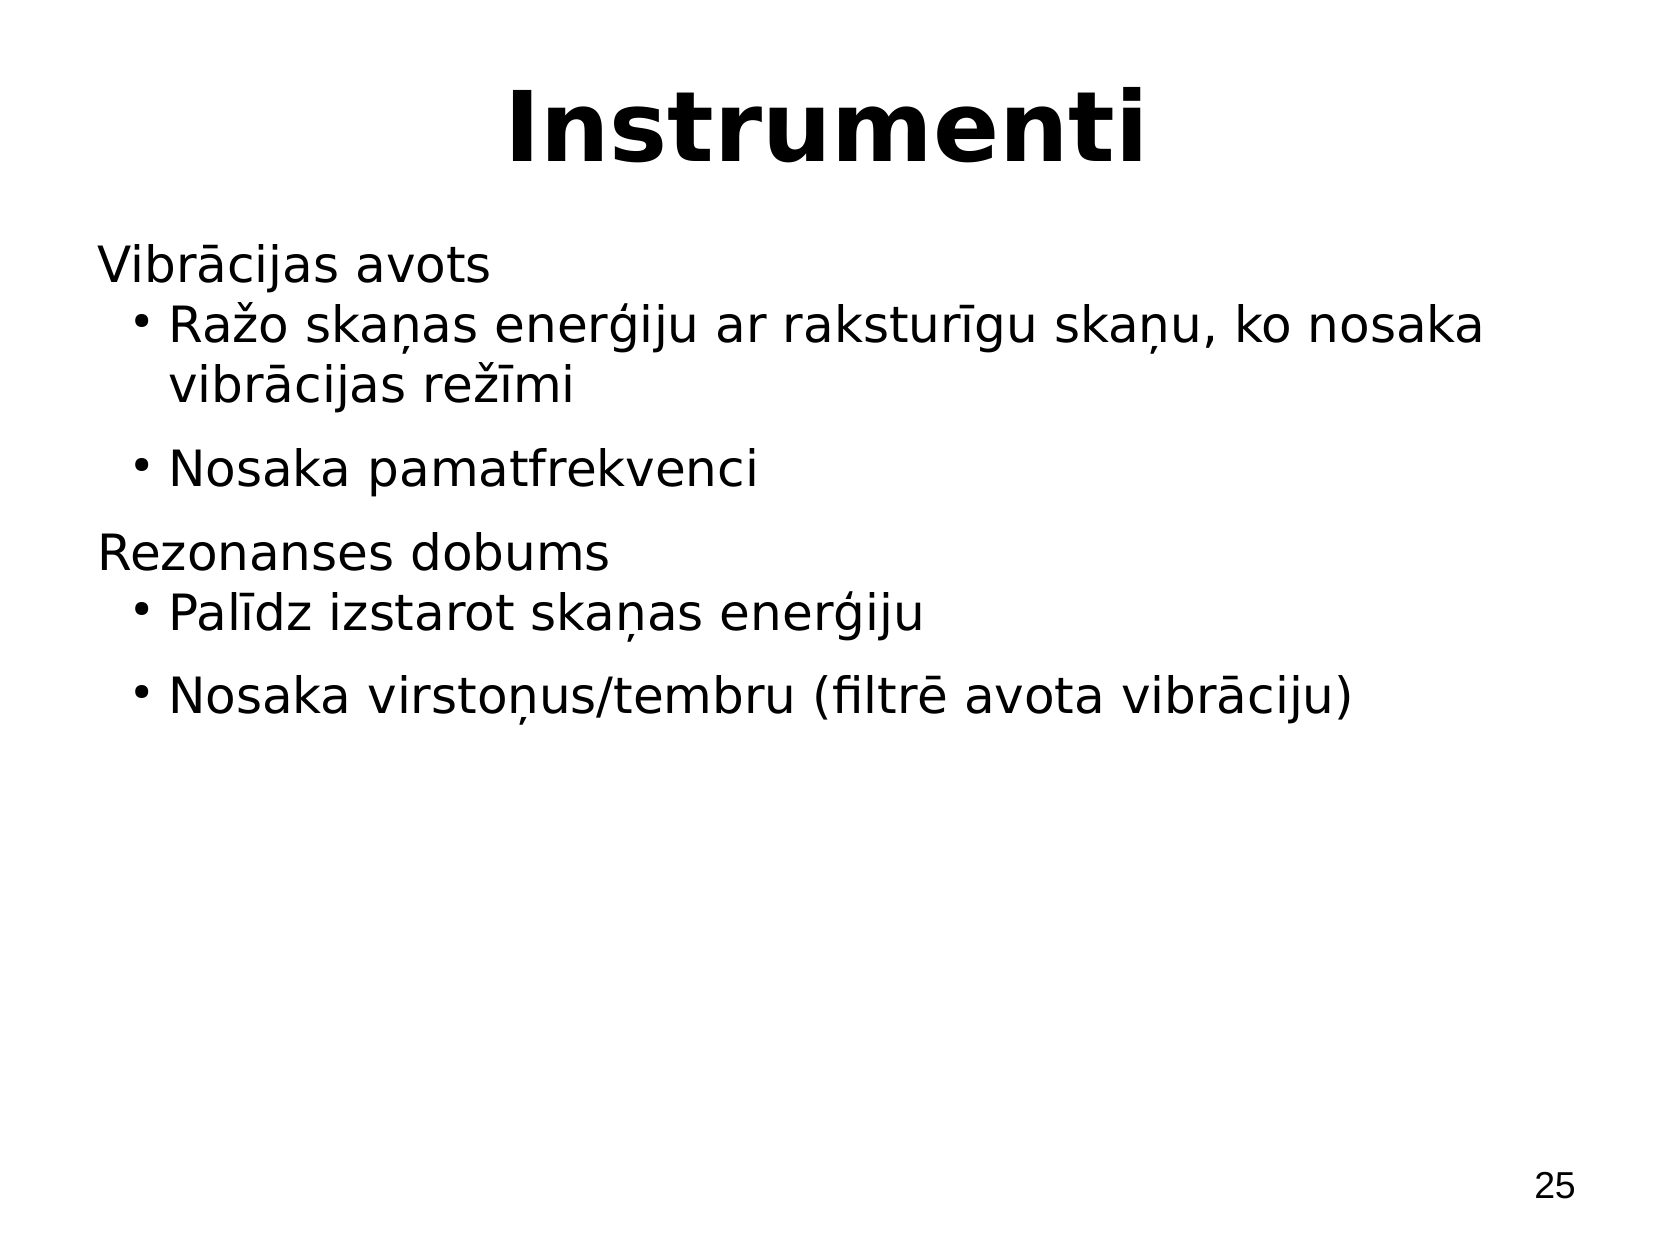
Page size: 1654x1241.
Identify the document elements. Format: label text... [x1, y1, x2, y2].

title Instrumenti [82, 49, 1571, 196]
list Vibrācijas avots Ražo skaņas enerģiju ar raksturīgu skaņu, ko nosaka vibrācijas režīmi Nosaka pamatfrekvenci Rezonanses dobums Palīdz izstarot skaņas enerģiju Nosaka virstoņus/tembru (filtrē avota vibrāciju) [82, 225, 1538, 1186]
